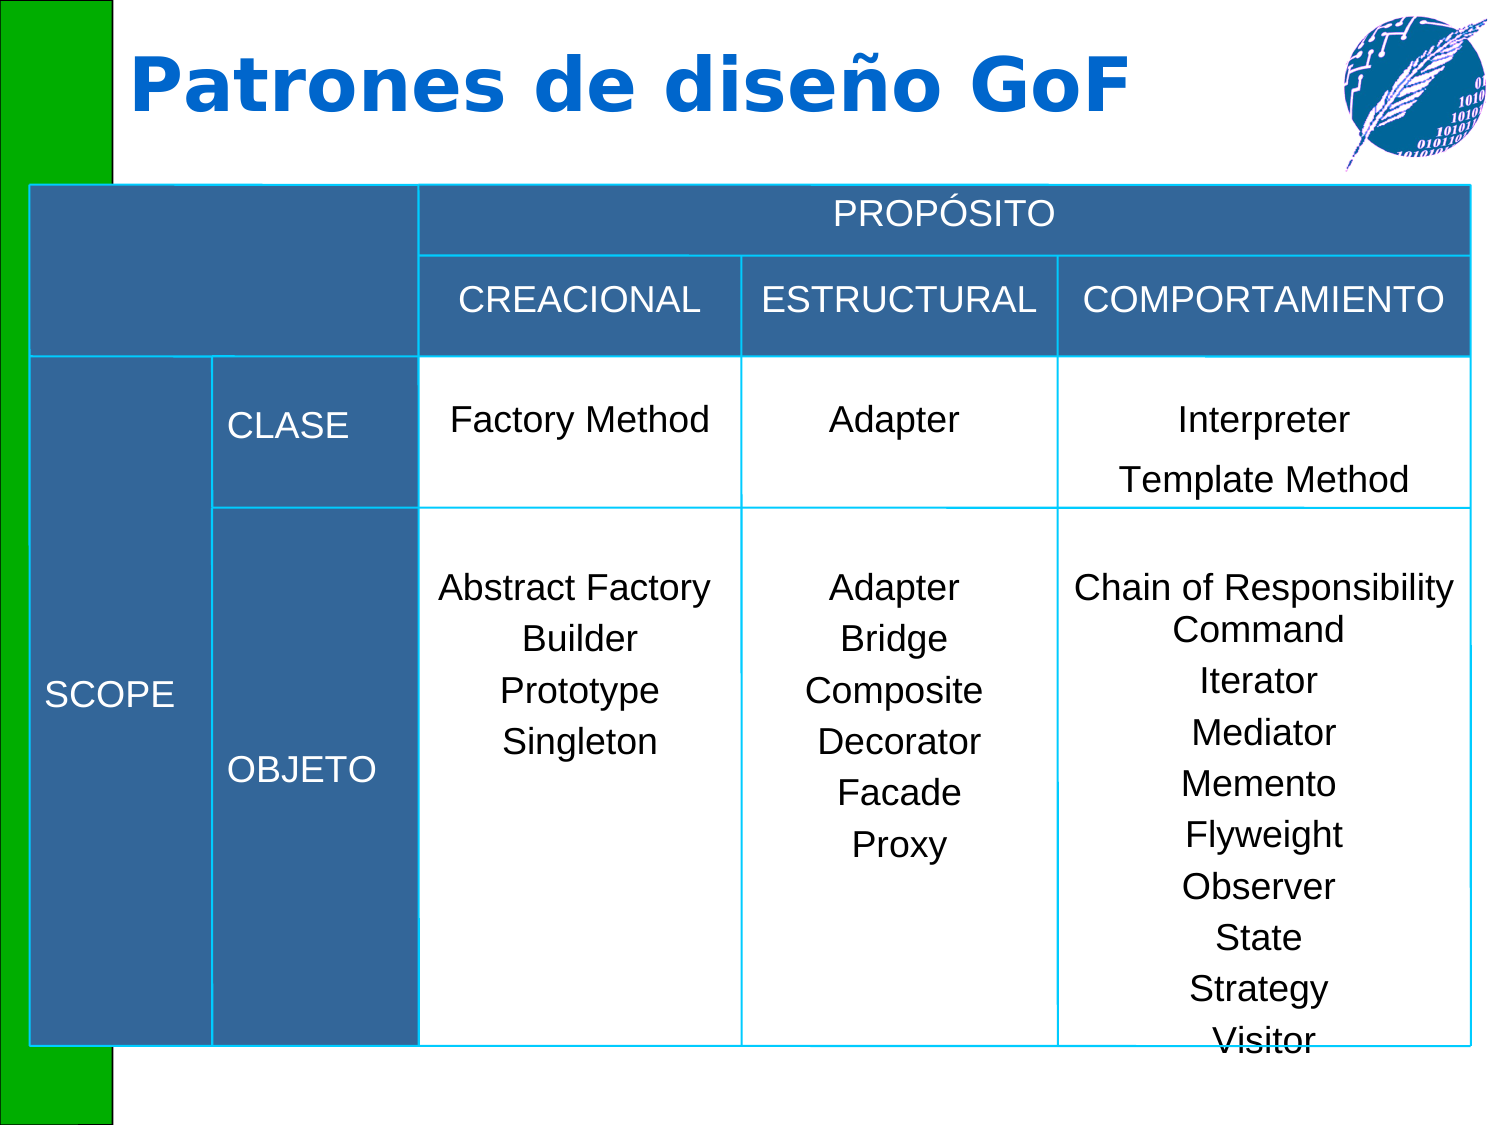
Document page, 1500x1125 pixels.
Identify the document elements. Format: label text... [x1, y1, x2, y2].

title Patrones de diseño GoF [113, 0, 1388, 183]
text_box COMPORTAMIENTO [1059, 257, 1469, 355]
text_box PROPÓSITO [420, 186, 1469, 254]
text_box Adapter [743, 358, 1056, 506]
text_box CLASE [214, 358, 417, 506]
text_box Abstract Factory Builder Prototype Singleton [420, 509, 740, 1044]
picture [1417, 140, 1425, 149]
text_box OBJETO [214, 509, 417, 1044]
text_box CREACIONAL [420, 257, 740, 355]
text_box Adapter Bridge Composite Decorator Facade Proxy [743, 509, 1056, 1044]
text_box Chain of Responsibility Command Iterator Mediator Memento Flyweight Observer State Strategy Visitor [1059, 509, 1469, 1045]
text_box Factory Method [420, 358, 740, 506]
text_box [31, 186, 417, 355]
text_box Interpreter Template Method [1059, 358, 1469, 506]
picture [1388, 15, 1488, 172]
text_box ESTRUCTURAL [743, 257, 1056, 355]
text_box SCOPE [31, 358, 211, 1044]
